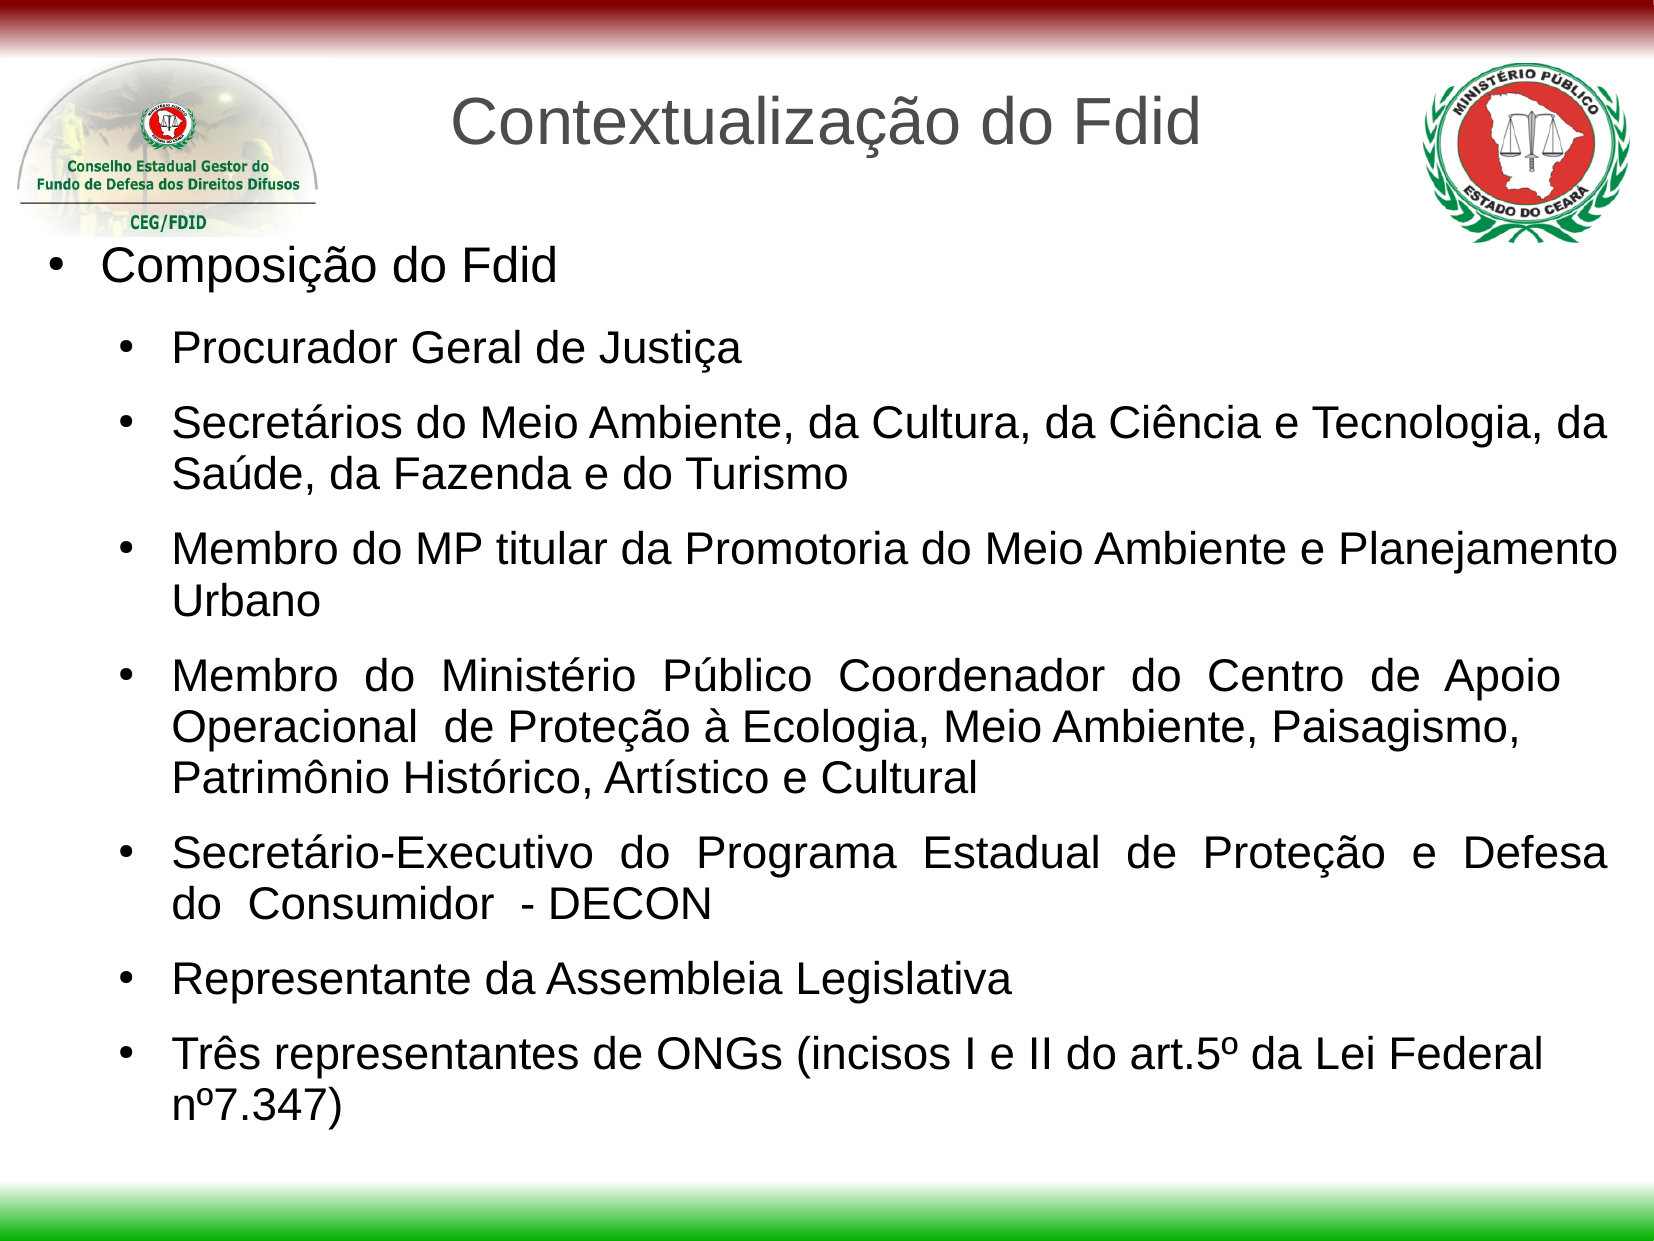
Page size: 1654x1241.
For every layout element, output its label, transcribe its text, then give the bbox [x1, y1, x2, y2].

picture [1423, 63, 1630, 243]
title Contextualização do Fdid [0, 47, 1654, 195]
picture [5, 58, 331, 237]
list Composição do Fdid Procurador Geral de Justiça Secretários do Meio Ambiente, da Cultura, da Ciência e Tecnologia, da Saúde, da Fazenda e do Turismo Membro do MP titular da Promotoria do Meio Ambiente e Planejamento Urbano Membro do Ministério Público Coordenador do Centro de Apoio Operacional de Proteção à Ecologia, Meio Ambiente, Paisagismo, Patrimônio Histórico, Artístico e Cultural Secretário-Executivo do Programa Estadual de Proteção e Defesa do Consumidor - DECON Representante da Assembleia Legislativa Três representantes de ONGs (incisos I e II do art.5º da Lei Federal nº7.347) [29, 237, 1654, 1182]
